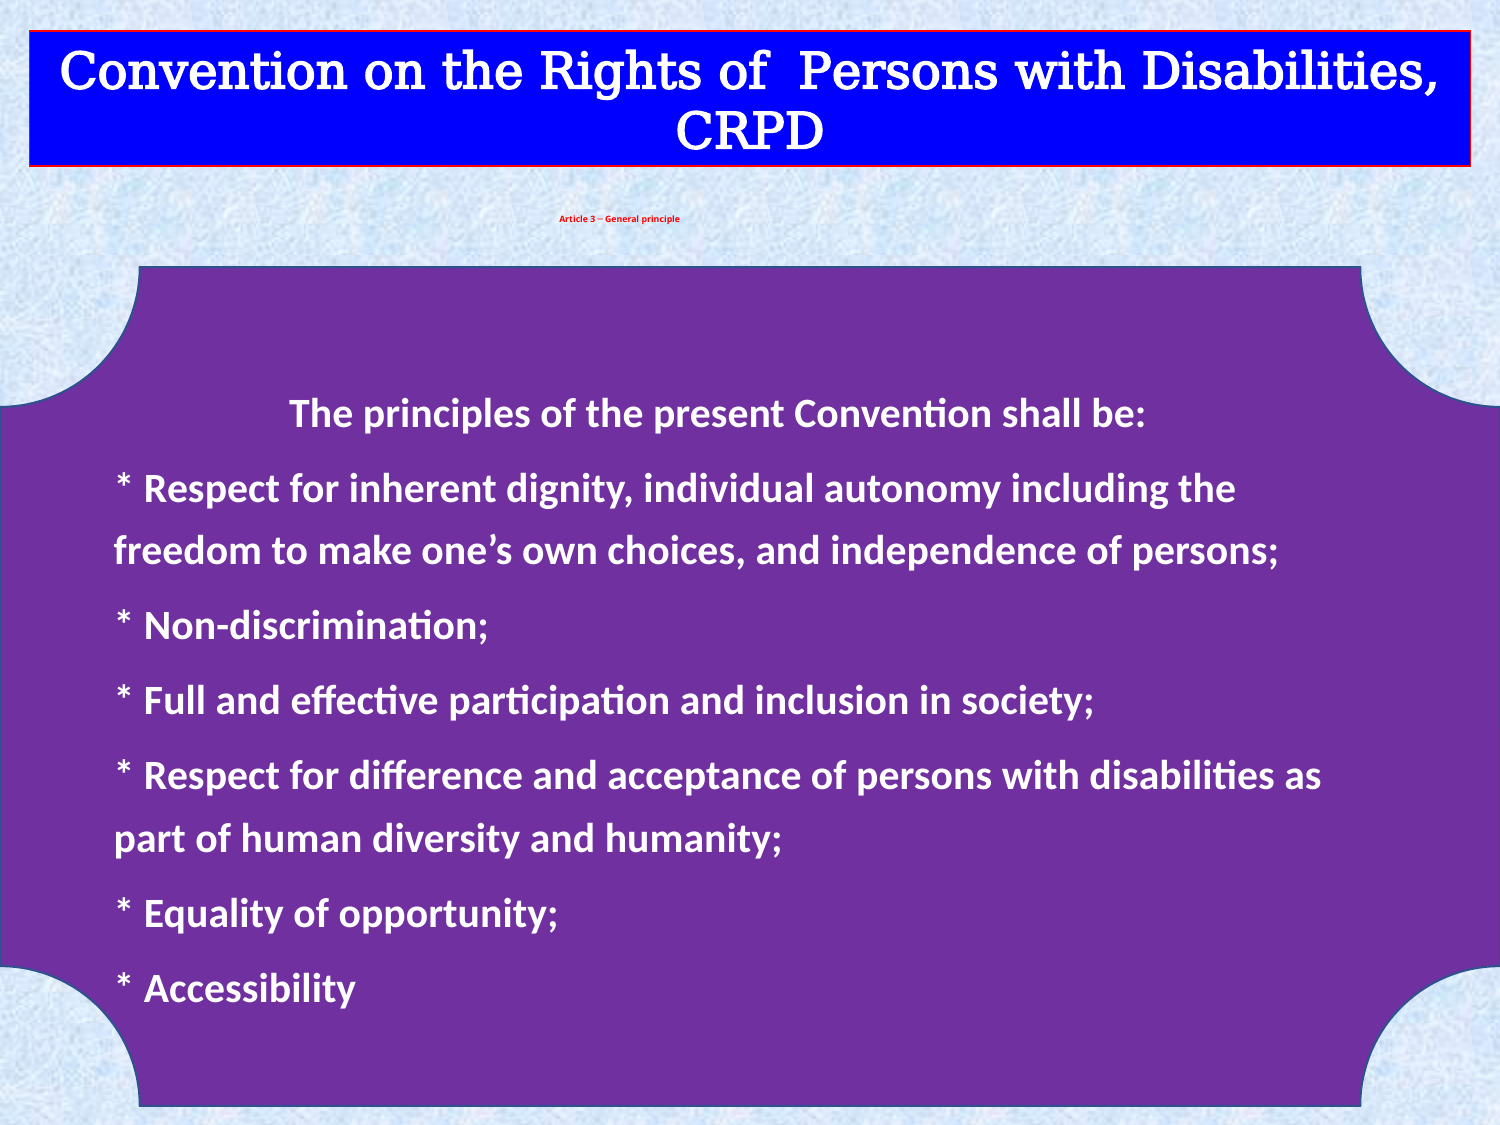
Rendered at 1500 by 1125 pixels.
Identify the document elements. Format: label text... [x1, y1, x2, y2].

title Article 3 ─ General principle [88, 166, 1152, 232]
text_box Convention on the Rights of Persons with Disabilities, CRPD [29, 31, 1471, 166]
text_box The principles of the present Convention shall be: * Respect for inherent dignity, individual autonomy including the freedom to make one’s own choices, and independence of persons; * Non-discrimination; * Full and effective participation and inclusion in society; * Respect for difference and acceptance of persons with disabilities as part of human diversity and humanity; * Equality of opportunity; * Accessibility [0, 267, 1500, 1106]
